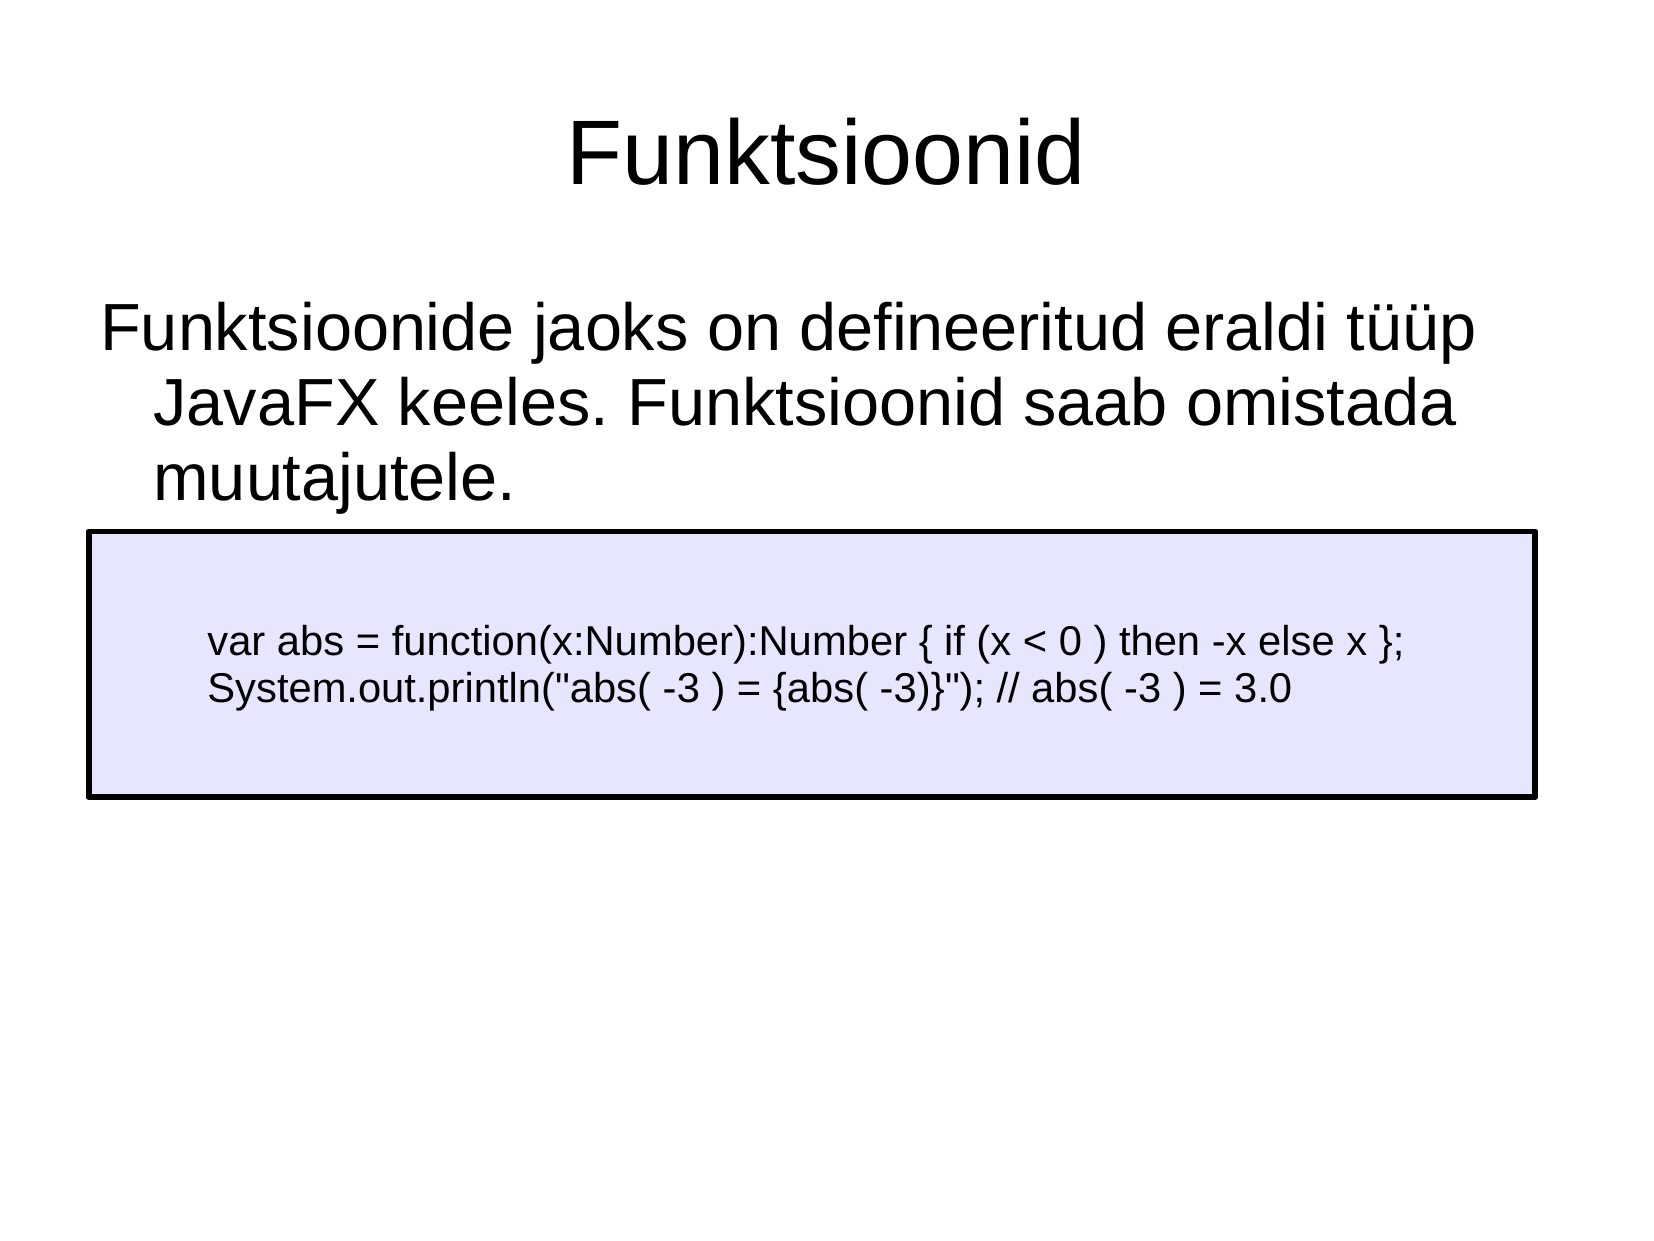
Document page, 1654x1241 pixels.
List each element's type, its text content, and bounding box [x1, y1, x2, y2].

title Funktsioonid [82, 56, 1571, 250]
list Funktsioonide jaoks on defineeritud eraldi tüüp JavaFX keeles. Funktsioonid saab omistada muutajutele. [82, 290, 1571, 532]
text_box var abs = function(x:Number):Number { if (x < 0 ) then -x else x }; System.out.println("abs( -3 ) = {abs( -3)}"); // abs( -3 ) = 3.0 [88, 531, 1536, 798]
